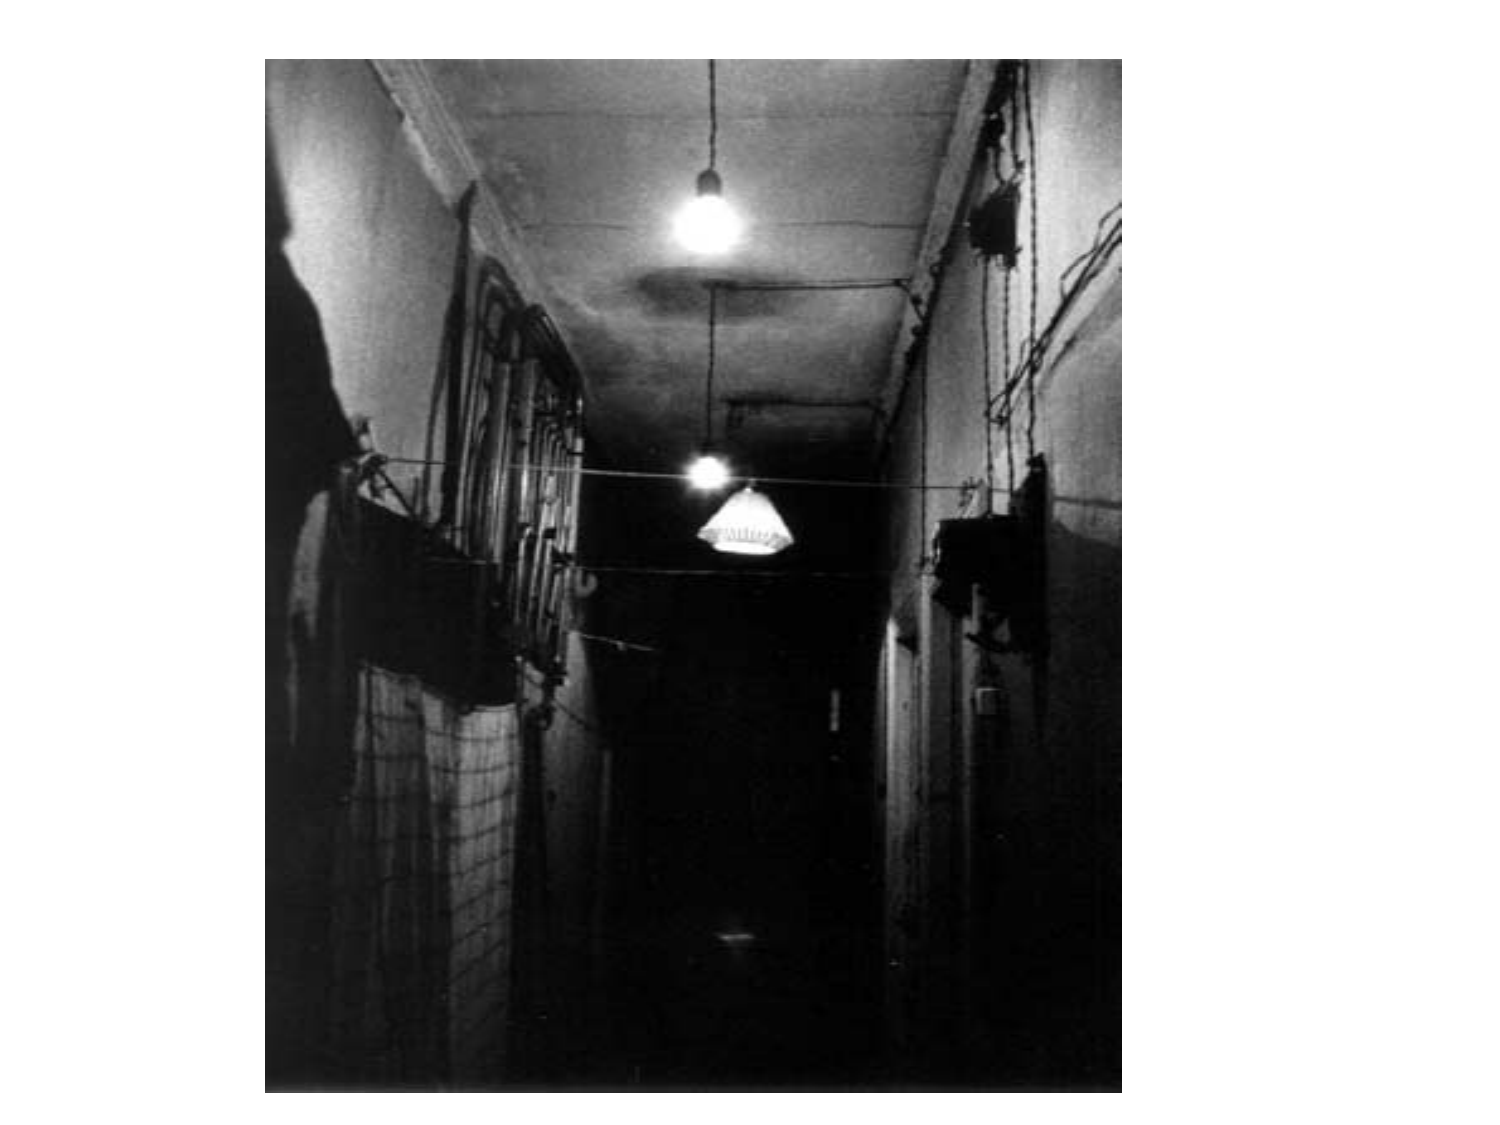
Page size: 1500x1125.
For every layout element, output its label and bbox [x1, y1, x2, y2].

picture [265, 59, 1122, 1093]
